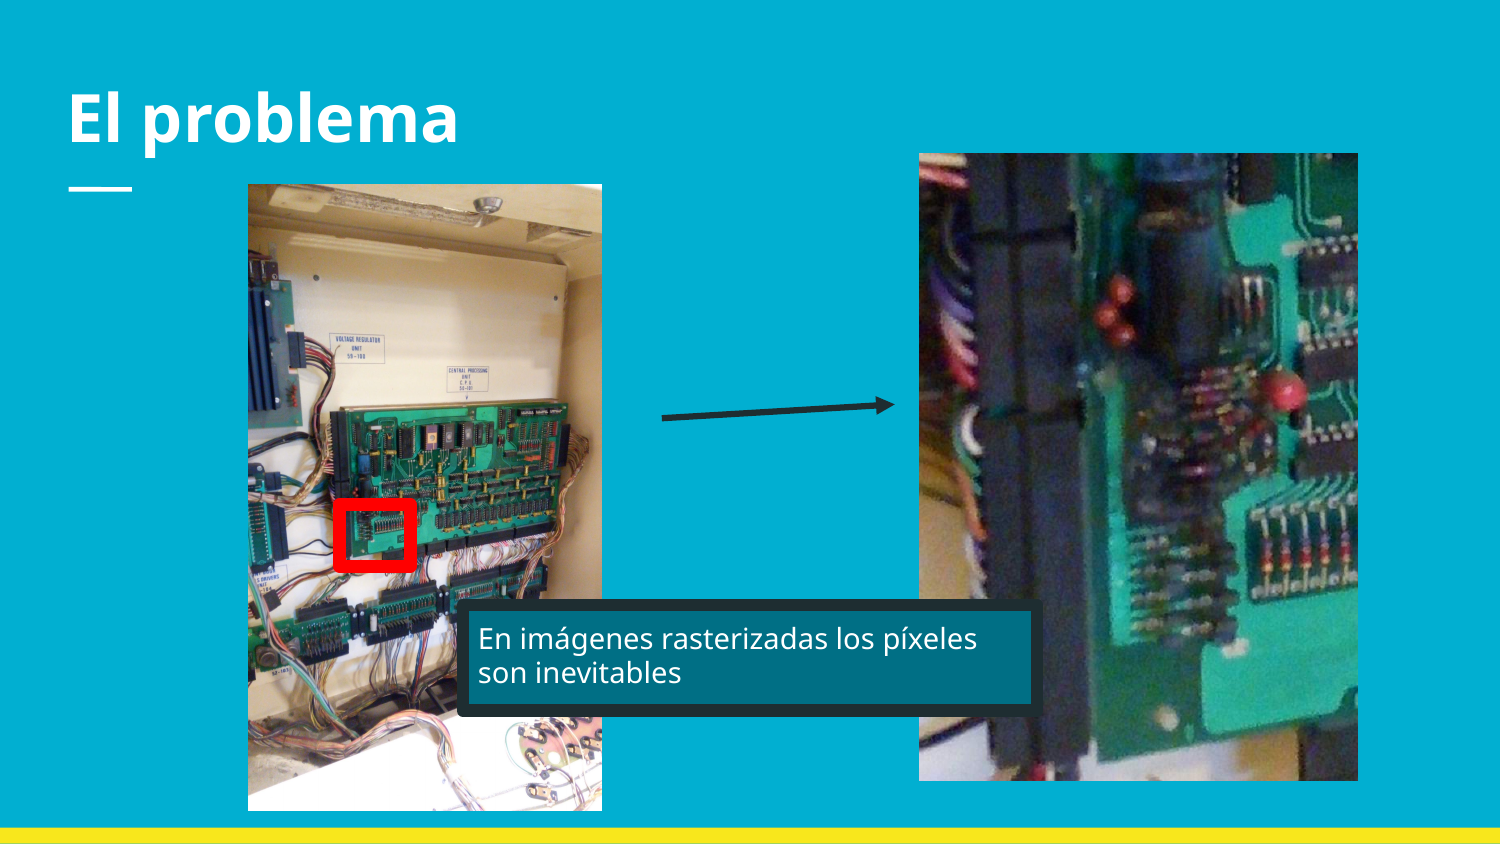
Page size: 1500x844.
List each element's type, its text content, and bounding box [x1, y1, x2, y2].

picture [919, 153, 1358, 781]
picture [248, 184, 602, 812]
text_box En imágenes rasterizadas los píxeles son inevitables [462, 604, 1038, 711]
title El problema [51, 61, 1449, 167]
